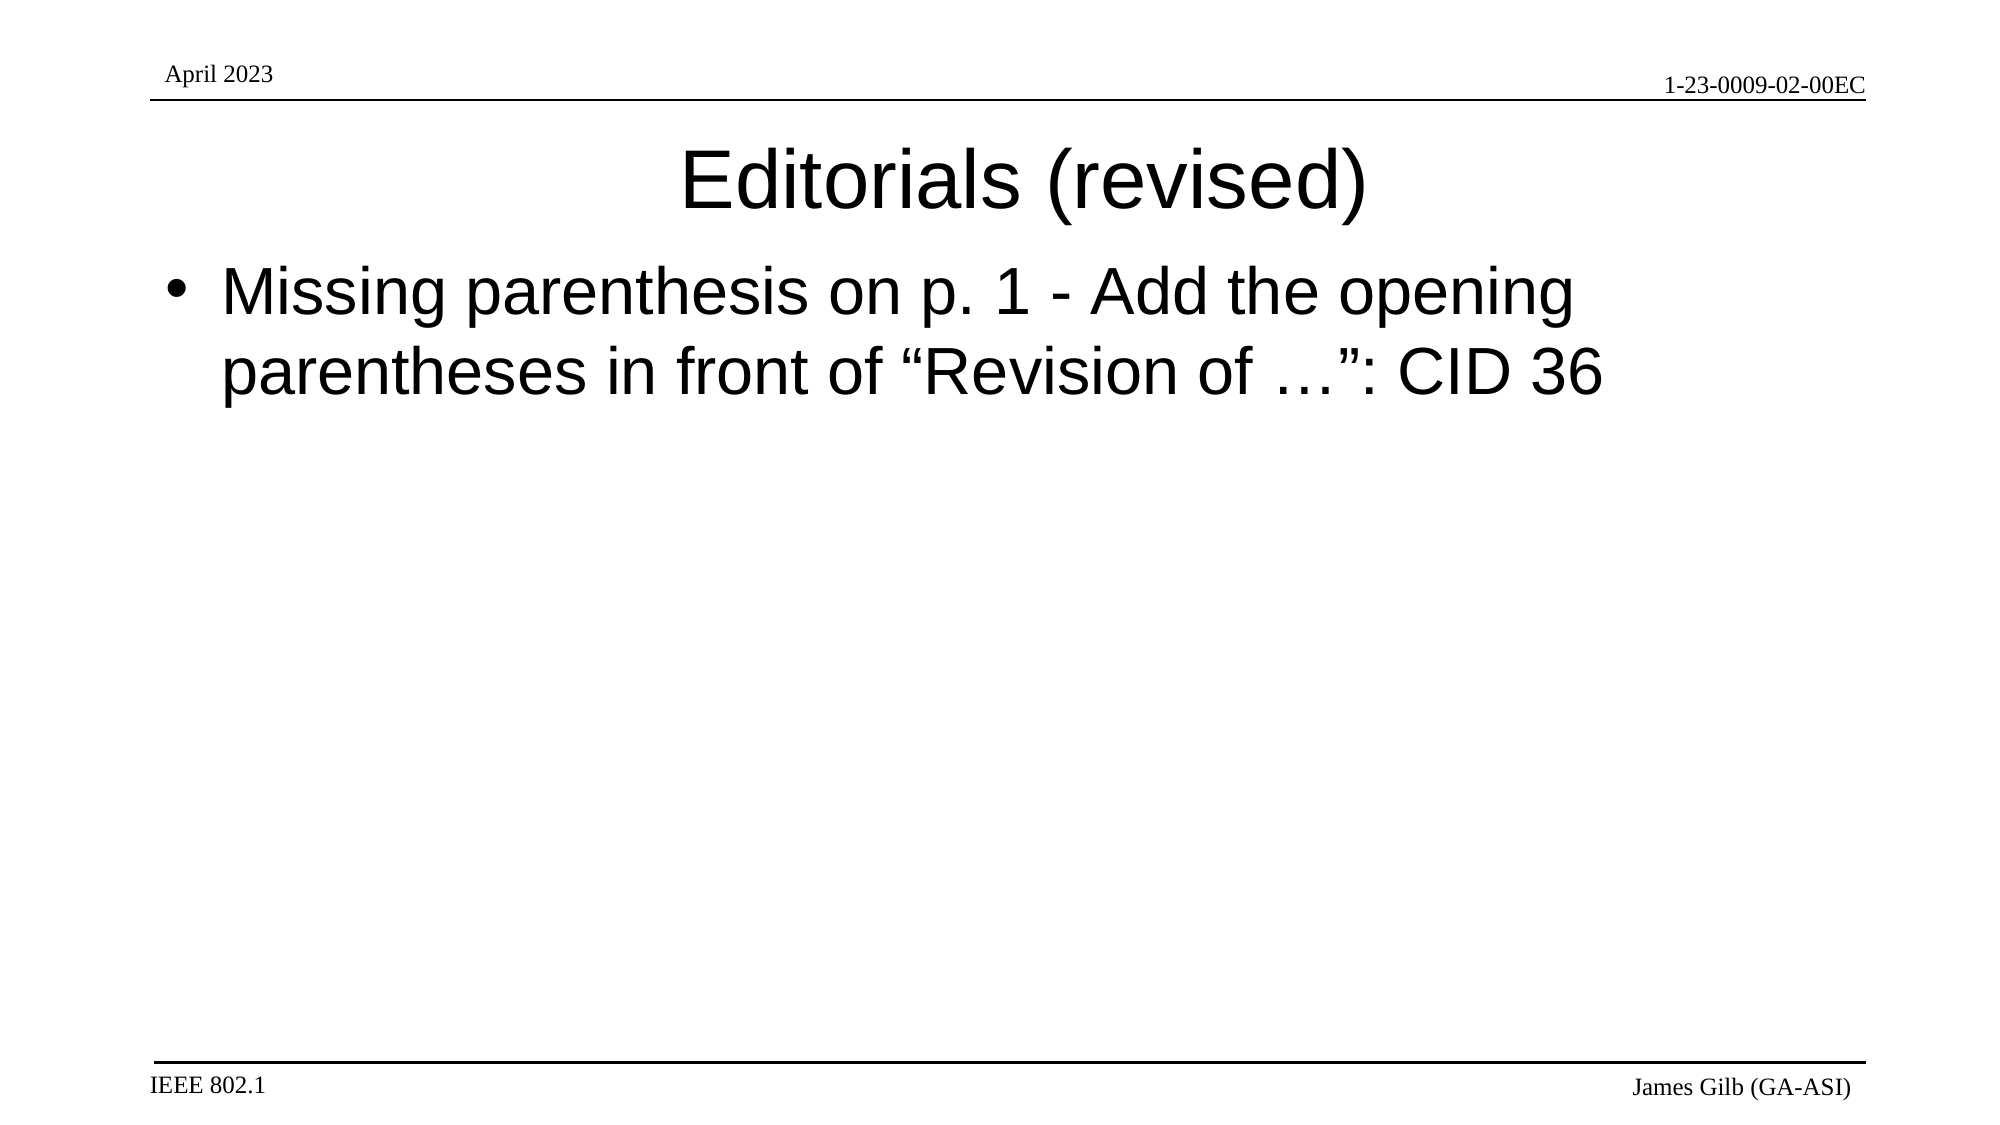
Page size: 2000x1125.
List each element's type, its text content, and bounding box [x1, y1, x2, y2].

list Missing parenthesis on p. 1 - Add the opening parentheses in front of “Revision of …”: CID 36 [149, 239, 1900, 1051]
title Editorials (revised) [149, 112, 1900, 238]
